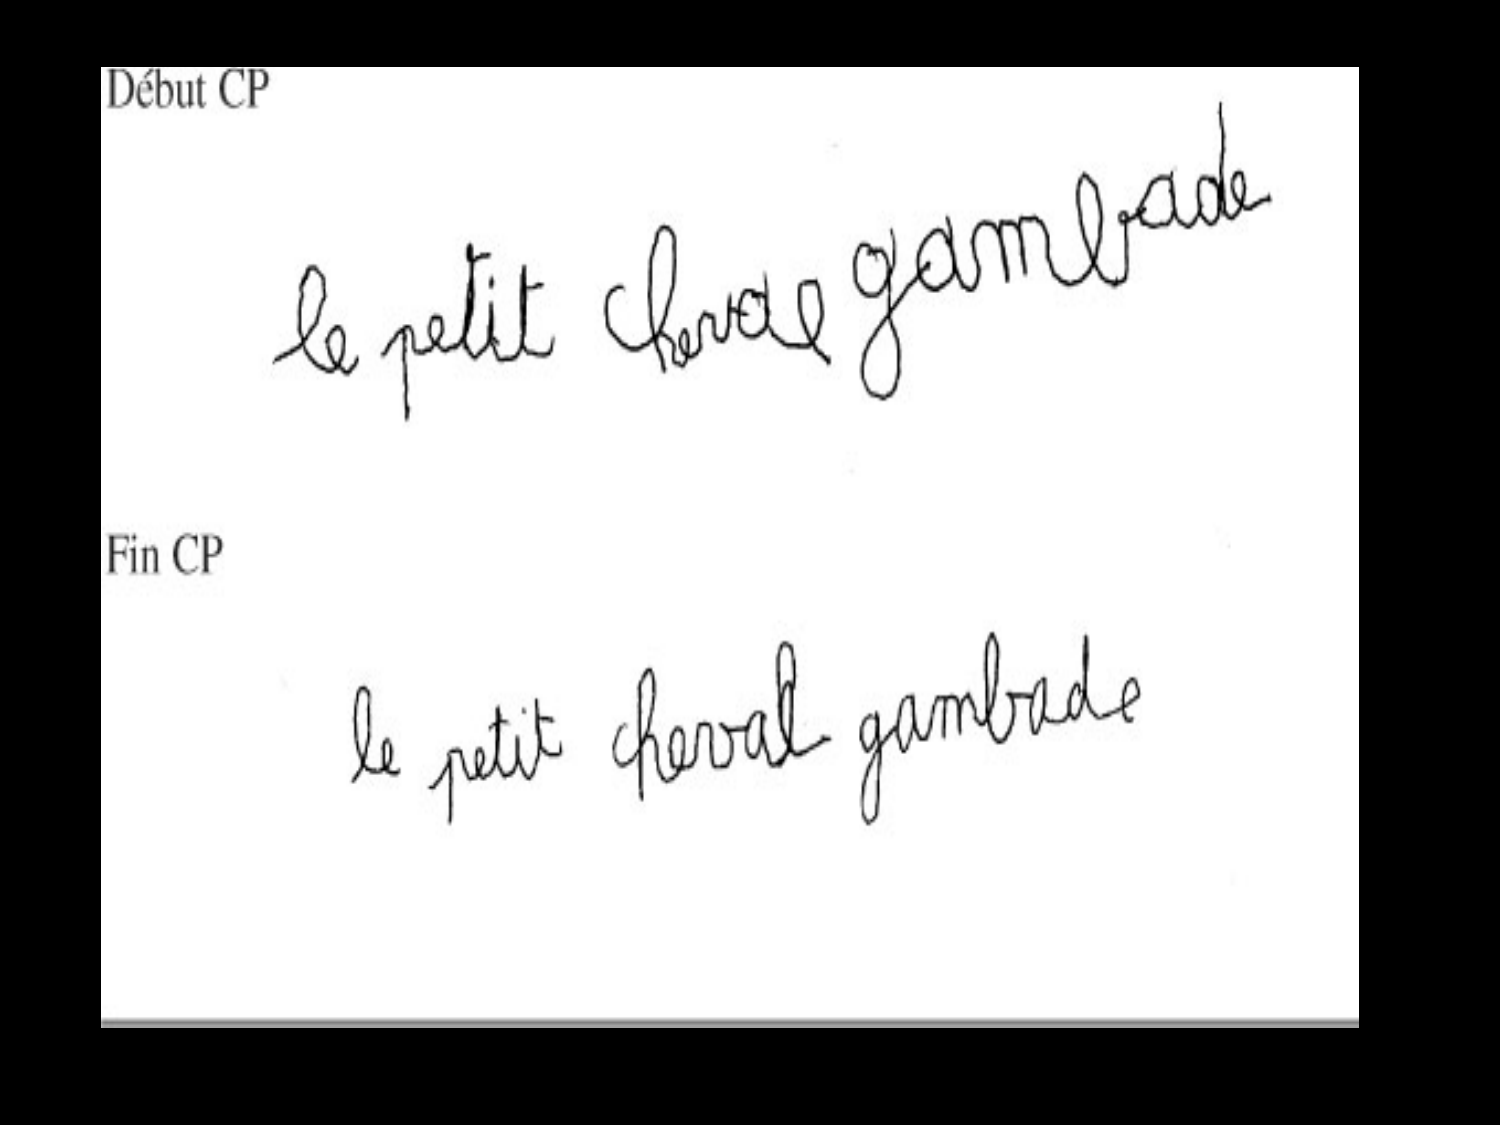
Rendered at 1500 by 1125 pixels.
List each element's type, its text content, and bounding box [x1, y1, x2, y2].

subtitle UE9 – CM « Apprendre à écrire à l'école primaire » [94, 59, 1418, 1052]
picture [101, 67, 1359, 1028]
